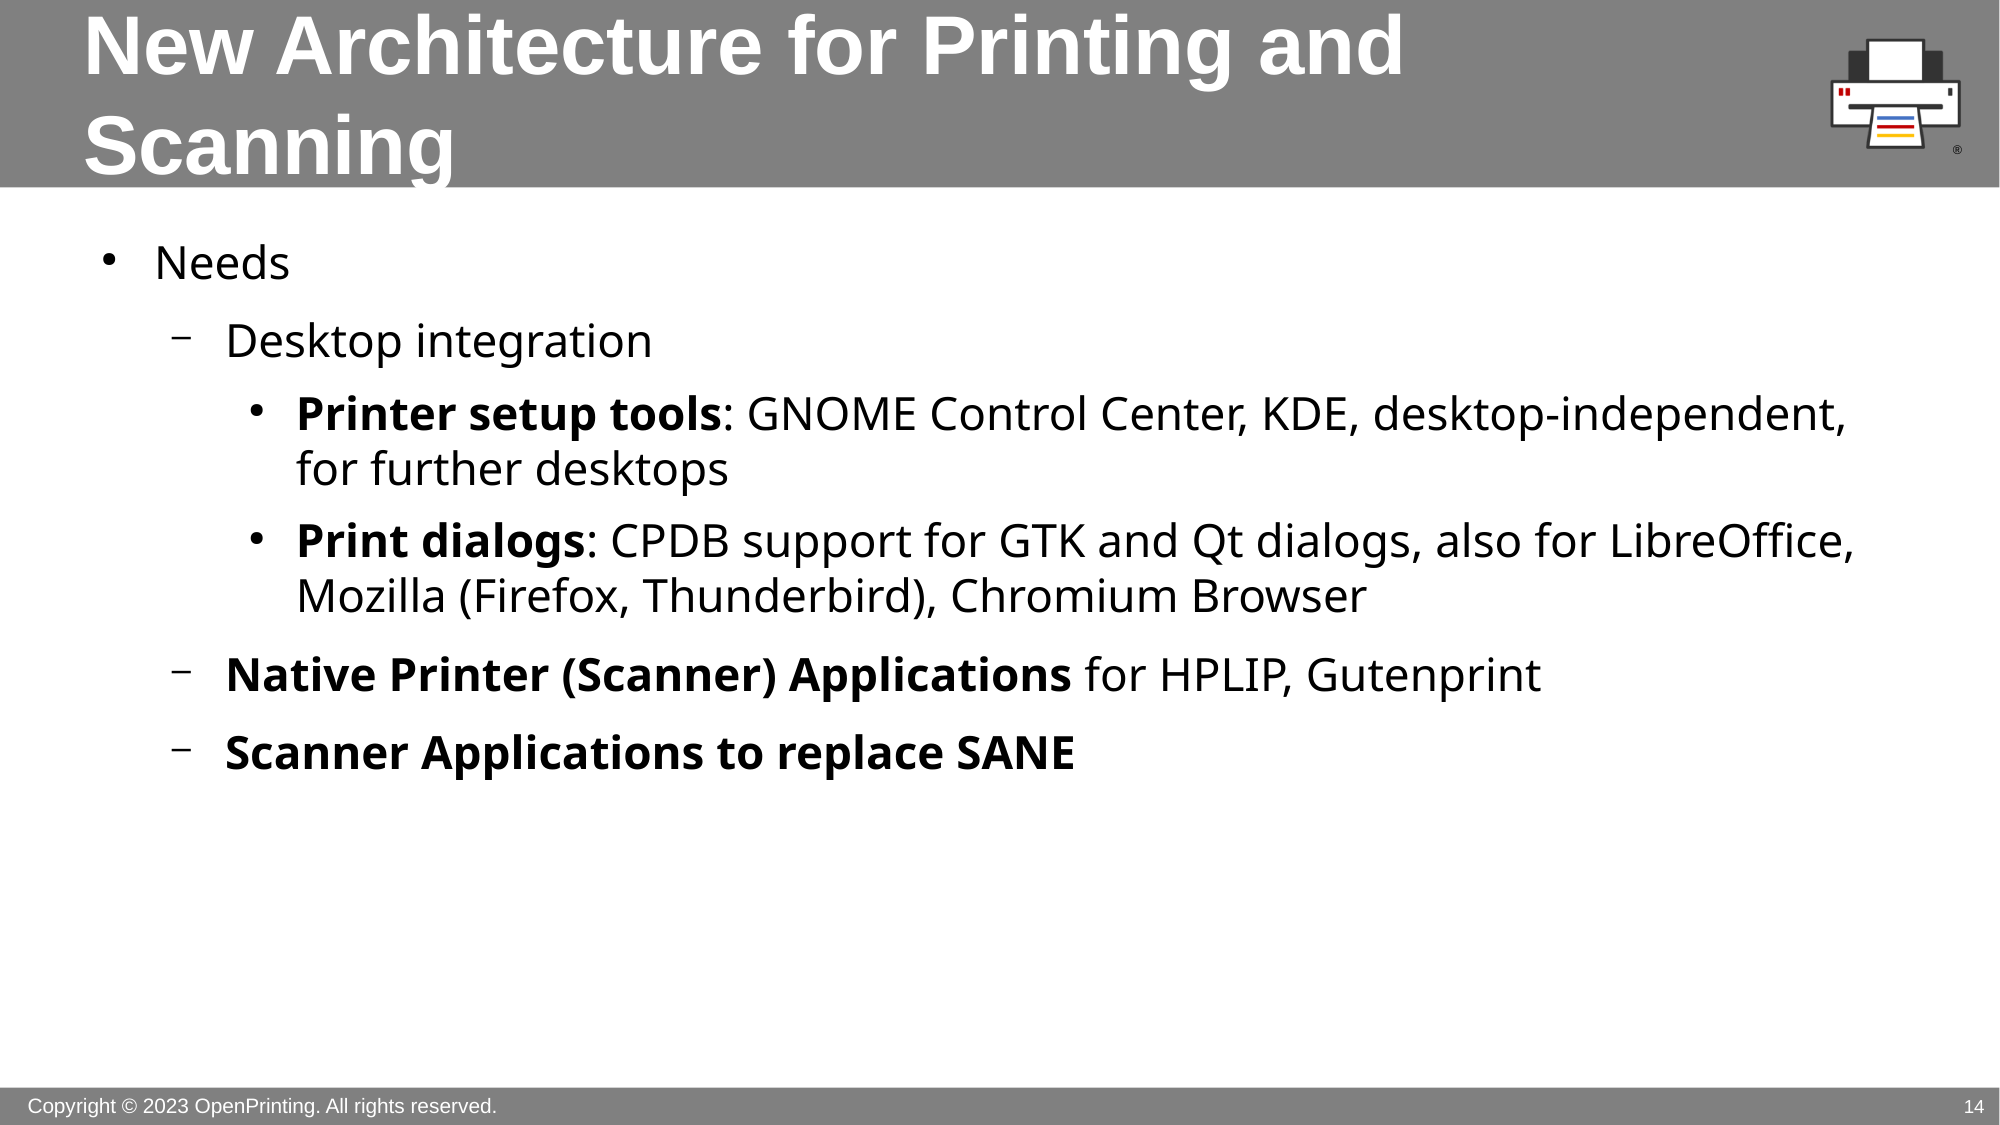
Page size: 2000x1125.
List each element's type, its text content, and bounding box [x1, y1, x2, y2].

picture [1825, 33, 1966, 154]
title New Architecture for Printing and Scanning [75, 7, 1786, 175]
list Needs Desktop integration Printer setup tools: GNOME Control Center, KDE, desktop-independent, for further desktops Print dialogs: CPDB support for GTK and Qt dialogs, also for LibreOffice, Mozilla (Firefox, Thunderbird), Chromium Browser Native Printer (Scanner) Applications for HPLIP, Gutenprint Scanner Applications to replace SANE [75, 224, 1936, 1067]
